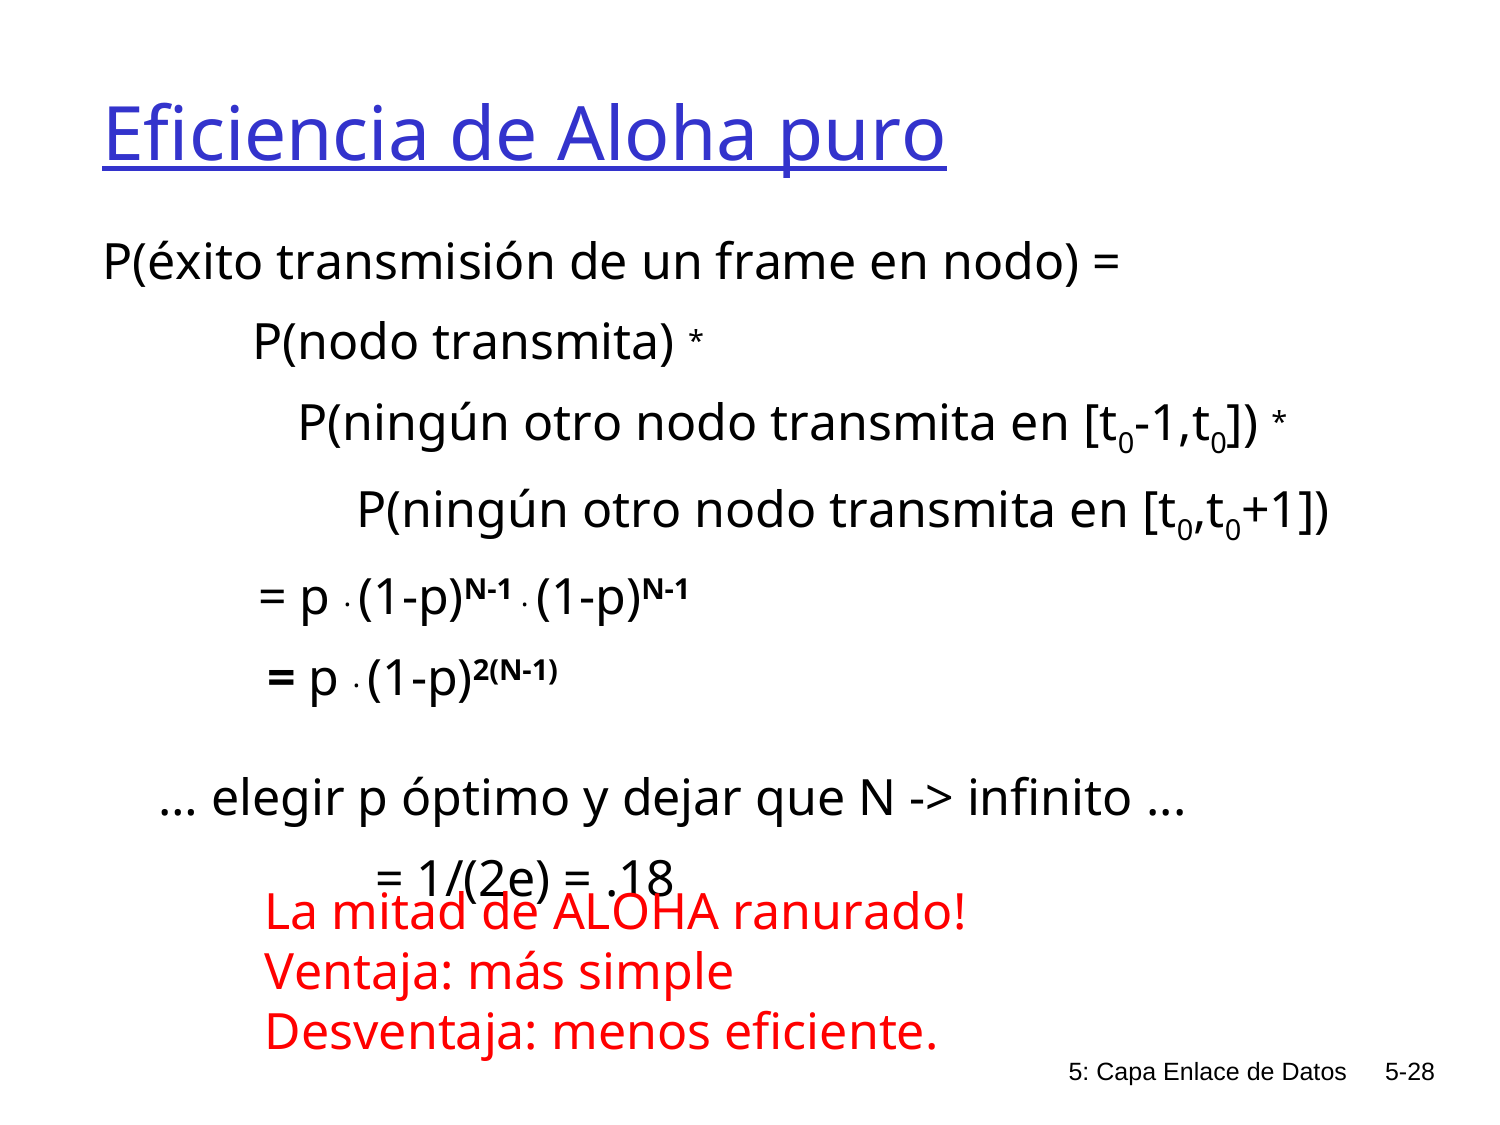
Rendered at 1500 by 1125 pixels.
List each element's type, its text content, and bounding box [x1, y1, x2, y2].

text_box La mitad de ALOHA ranurado! Ventaja: más simple Desventaja: menos eficiente. [249, 872, 982, 1068]
title Eficiencia de Aloha puro [87, 37, 1363, 217]
list P(éxito transmisión de un frame en nodo) = P(nodo transmita) * P(ningún otro nodo transmita en [t0-1,t0]) * P(ningún otro nodo transmita en [t0,t0+1]) = p . (1-p)N-1 . (1-p)N-1 = p . (1-p)2(N-1) … elegir p óptimo y dejar que N -> infinito ... = 1/(2e) = .18 [87, 217, 1444, 981]
